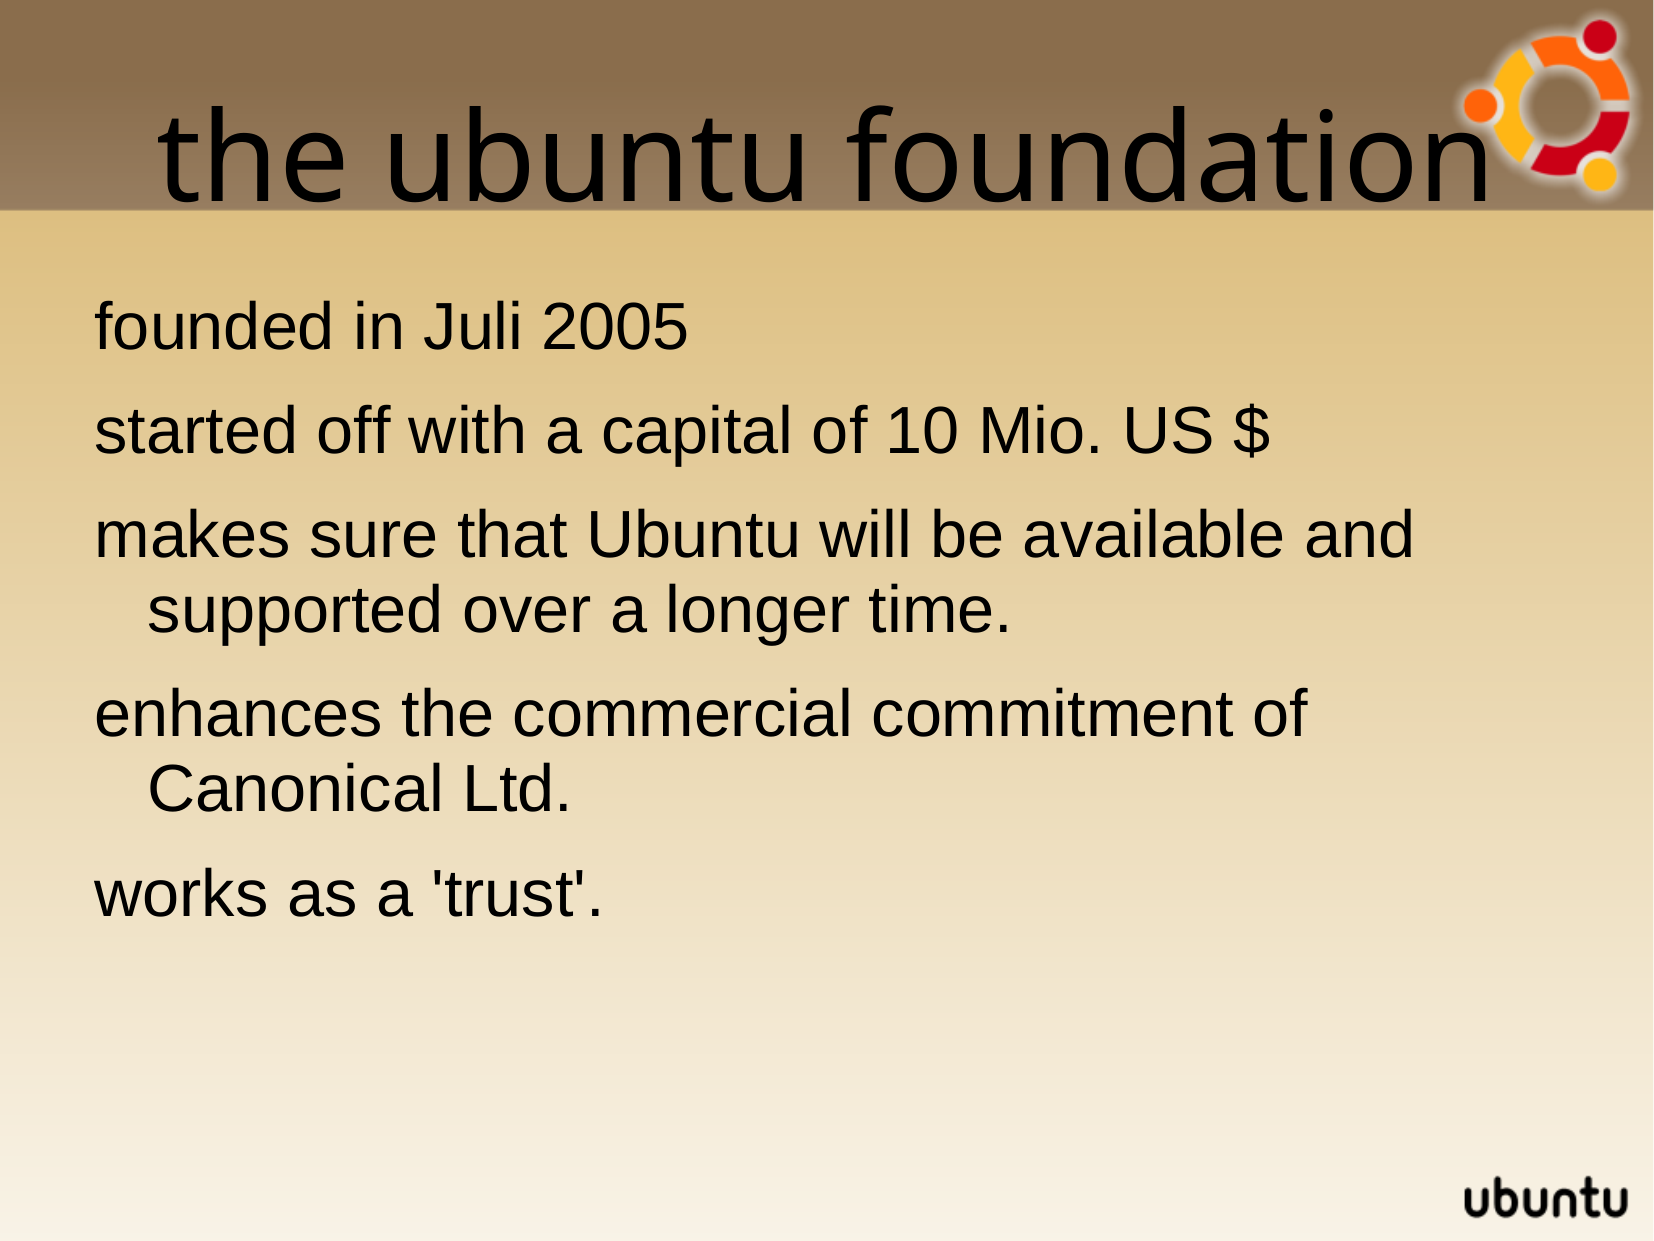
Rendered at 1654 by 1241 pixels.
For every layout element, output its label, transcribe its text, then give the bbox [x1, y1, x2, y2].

picture [0, 0, 1654, 1241]
title the ubuntu foundation [82, 56, 1571, 250]
list founded in Juli 2005 started off with a capital of 10 Mio. US $ makes sure that Ubuntu will be available and supported over a longer time. enhances the commercial commitment of Canonical Ltd. works as a 'trust'. [76, 288, 1565, 1102]
